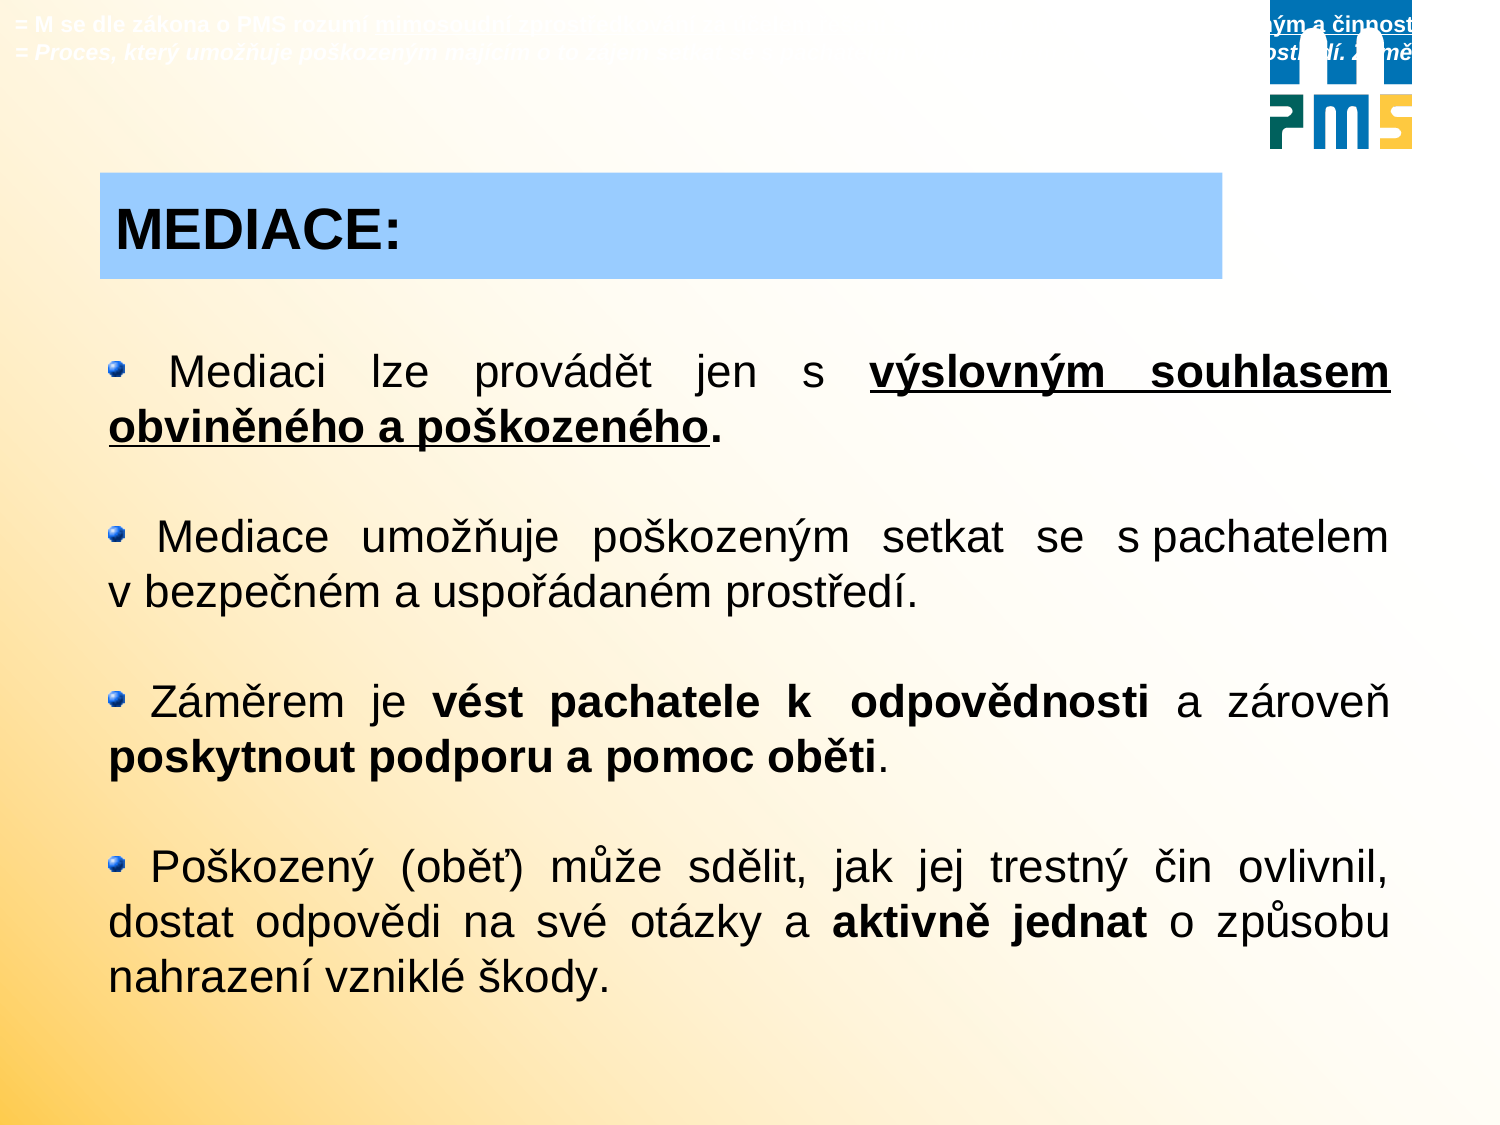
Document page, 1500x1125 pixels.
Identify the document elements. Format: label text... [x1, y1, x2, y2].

picture [0, 73, 1500, 1125]
text_box = M se dle zákona o PMS rozumí mimosoudní zprostředkování za účelem řešení sporu mezi obviněným a poškozeným a činnost směřující k urovnání konfliktního stavu vykonávaná v souvislosti s trestním řízením. Mediaci lze provádět jen s výslovným souhlasem obviněného a poškozeného. = Proces, který umožňuje poškozeným majícím o to zájem setkat se s pachatelem v bezpečném a uspořádaném prostředí. Záměrem je vést pachatele k odpovědnosti a zároveň poskytnout podporu a pomoc pošk. Pošk.- sdělit, jak jej TČ ovlivnil, dostat odpovědi na své otázky a účastnit se plánu NŠ. [0, 2, 1500, 73]
text_box MEDIACE: [100, 172, 1223, 278]
text_box Mediaci lze provádět jen s výslovným souhlasem obviněného a poškozeného. Mediace umožňuje poškozeným setkat se s pachatelem v bezpečném a uspořádaném prostředí. Záměrem je vést pachatele k odpovědnosti a zároveň poskytnout podporu a pomoc oběti. Poškozený (oběť) může sdělit, jak jej trestný čin ovlivnil, dostat odpovědi na své otázky a aktivně jednat o způsobu nahrazení vzniklé škody. [94, 278, 1406, 976]
